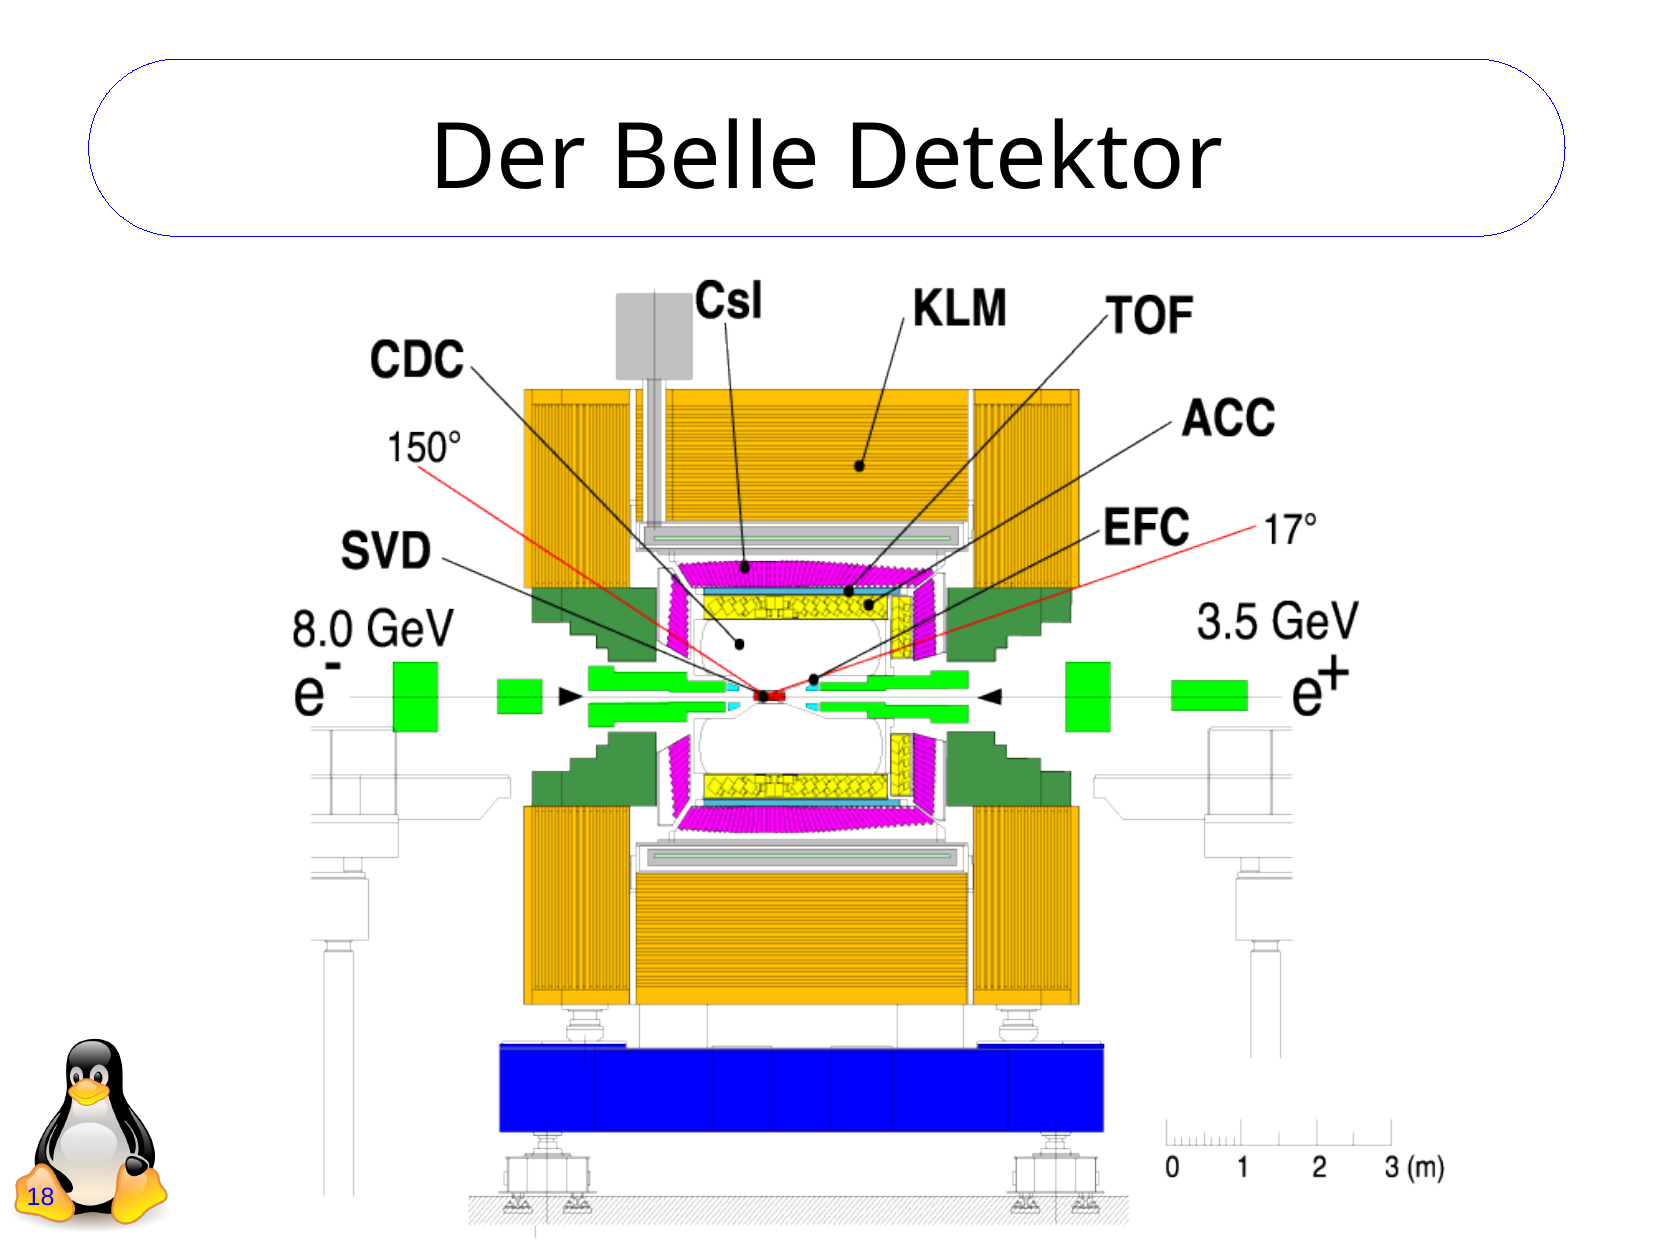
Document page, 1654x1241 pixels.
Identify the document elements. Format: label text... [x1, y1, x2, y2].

picture [292, 265, 1447, 1239]
picture [2, 1030, 178, 1241]
title Der Belle Detektor [82, 56, 1571, 250]
